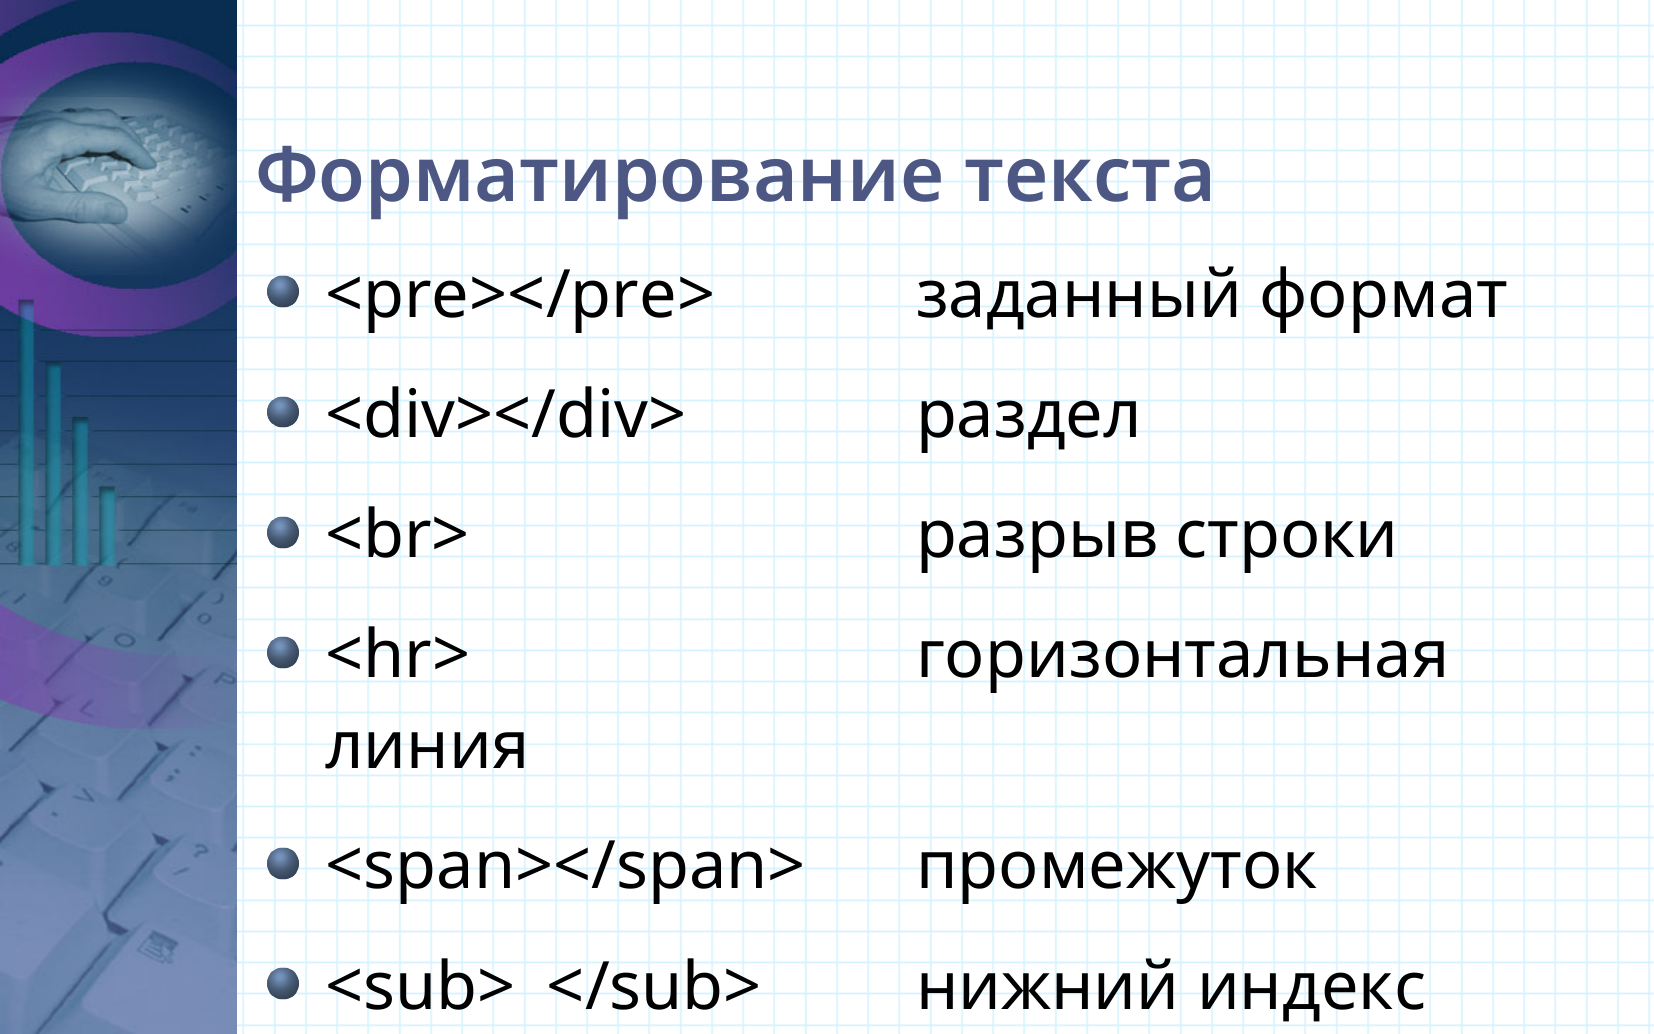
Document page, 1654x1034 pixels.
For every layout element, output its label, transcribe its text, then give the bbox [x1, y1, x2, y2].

list <pre></pre> заданный формат <div></div> раздел <br> разрыв строки <hr> горизонтальная линия <span></span> промежуток <sub> </sub> нижний индекс <sup> </sup> верхний индекс [254, 245, 1640, 983]
title Форматирование текста [254, 85, 1640, 245]
picture [0, 0, 1654, 1034]
